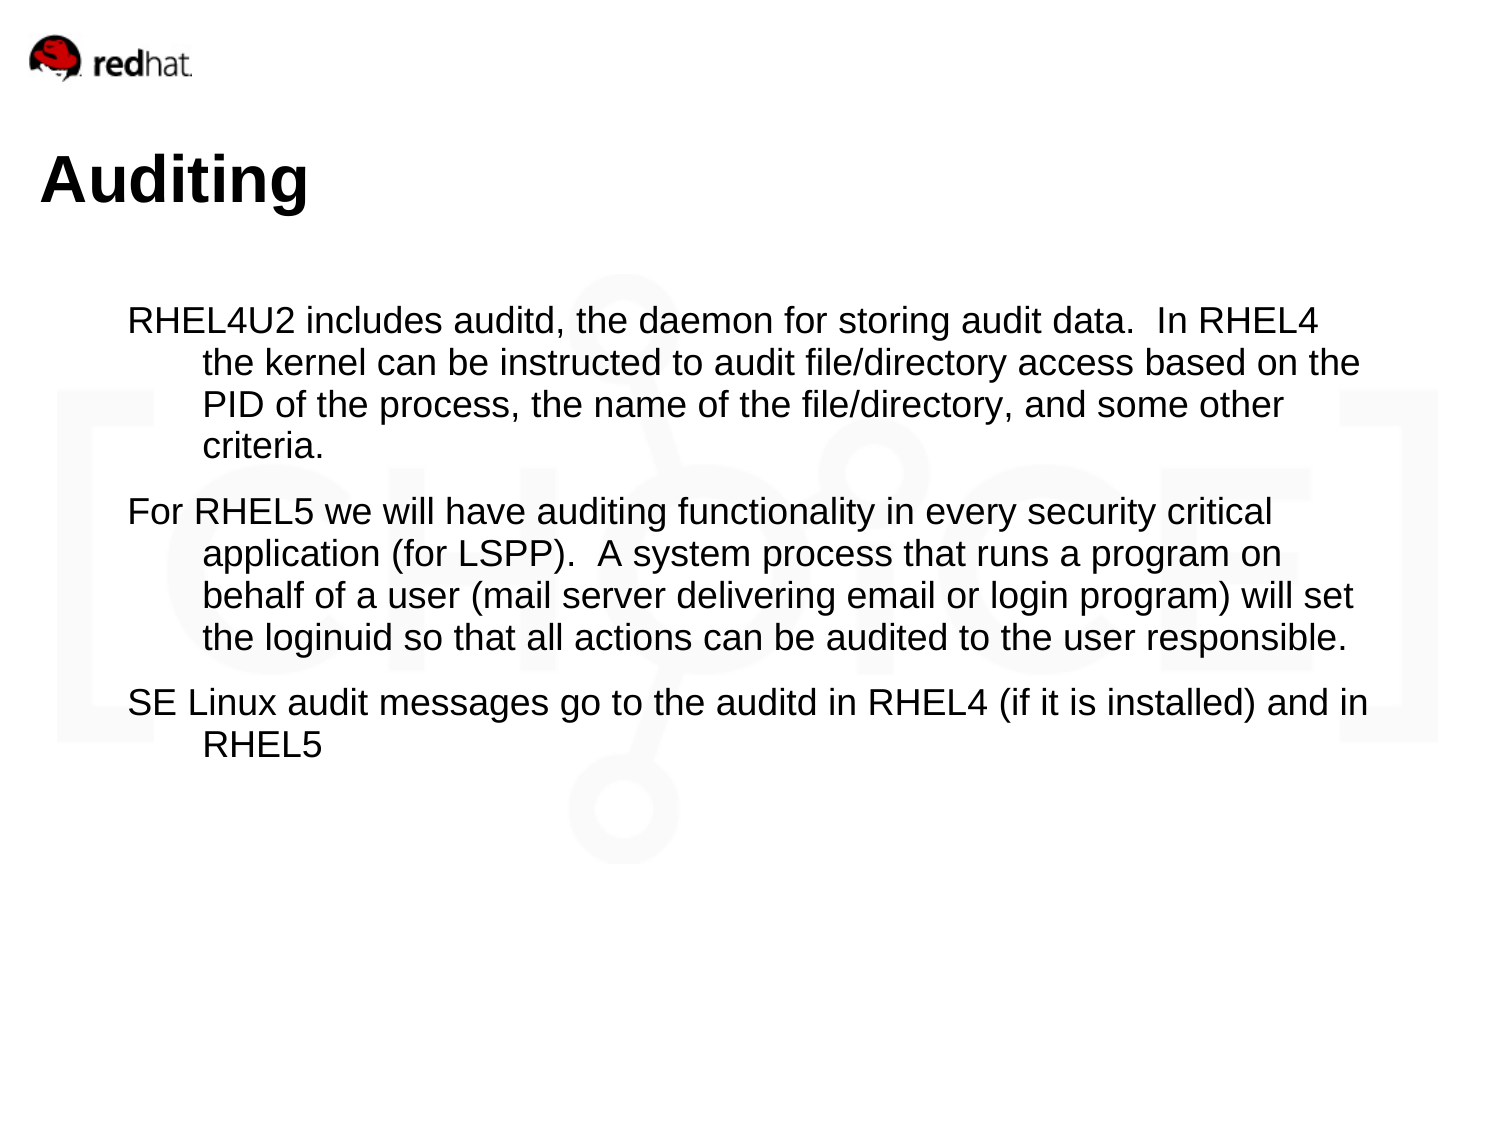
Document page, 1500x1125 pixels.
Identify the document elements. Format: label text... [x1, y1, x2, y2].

title Auditing [25, 82, 1378, 225]
picture [57, 274, 1438, 864]
picture [28, 33, 192, 82]
list RHEL4U2 includes auditd, the daemon for storing audit data. In RHEL4 the kernel can be instructed to audit file/directory access based on the PID of the process, the name of the file/directory, and some other criteria. For RHEL5 we will have auditing functionality in every security critical application (for LSPP). A system process that runs a program on behalf of a user (mail server delivering email or login program) will set the loginuid so that all actions can be audited to the user responsible. SE Linux audit messages go to the auditd in RHEL4 (if it is installed) and in RHEL5 [112, 291, 1389, 932]
